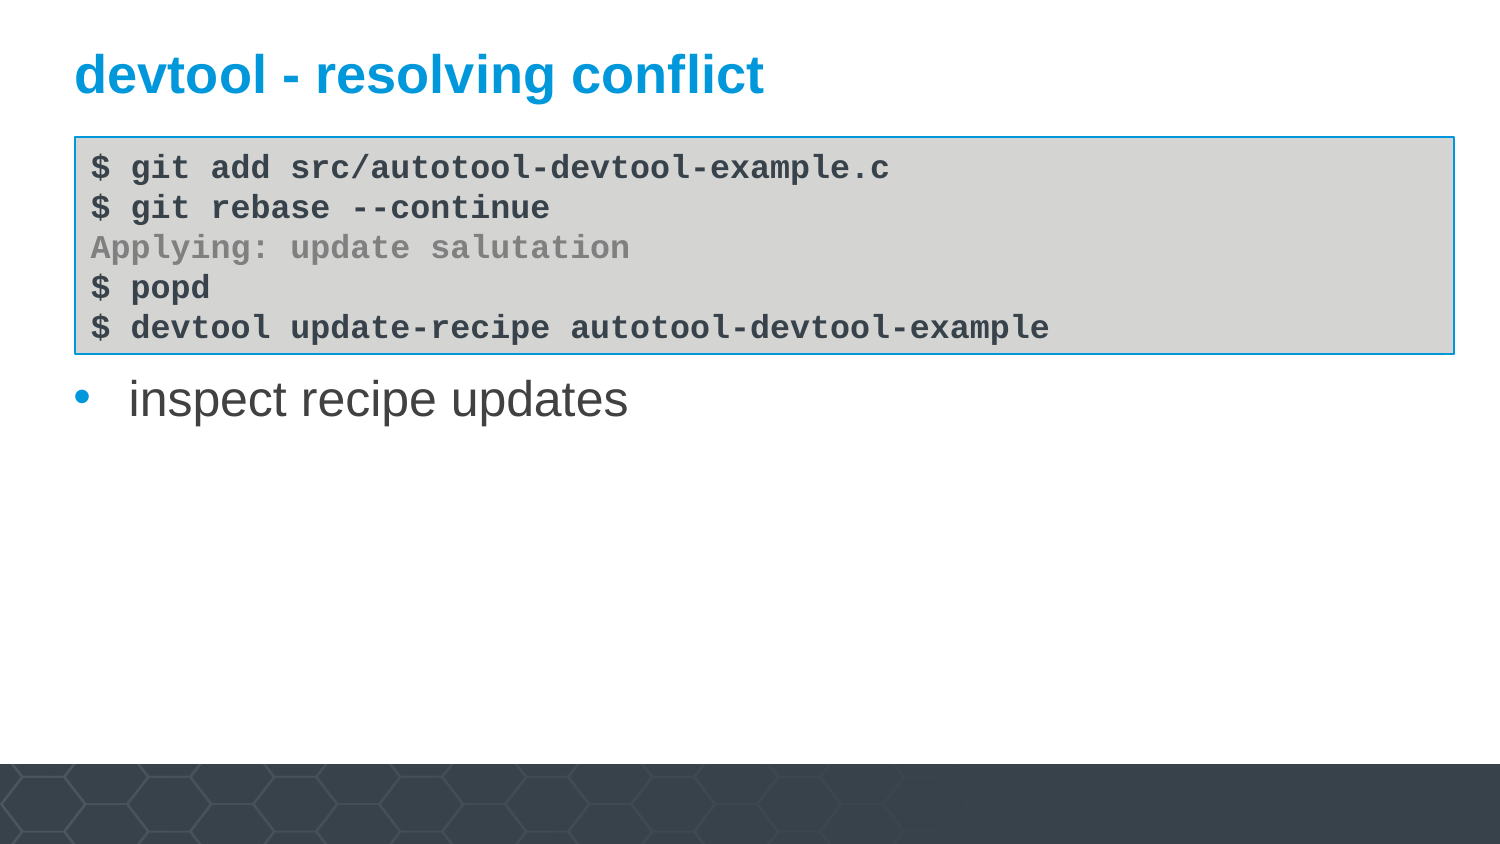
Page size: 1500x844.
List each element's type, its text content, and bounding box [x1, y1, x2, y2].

picture [0, 0, 1500, 844]
text_box inspect recipe updates [72, 366, 1422, 475]
text_box devtool - resolving conflict [74, 50, 1424, 136]
text_box $ git add src/autotool-devtool-example.c $ git rebase --continue Applying: update salutation $ popd $ devtool update-recipe autotool-devtool-example [74, 136, 1455, 355]
